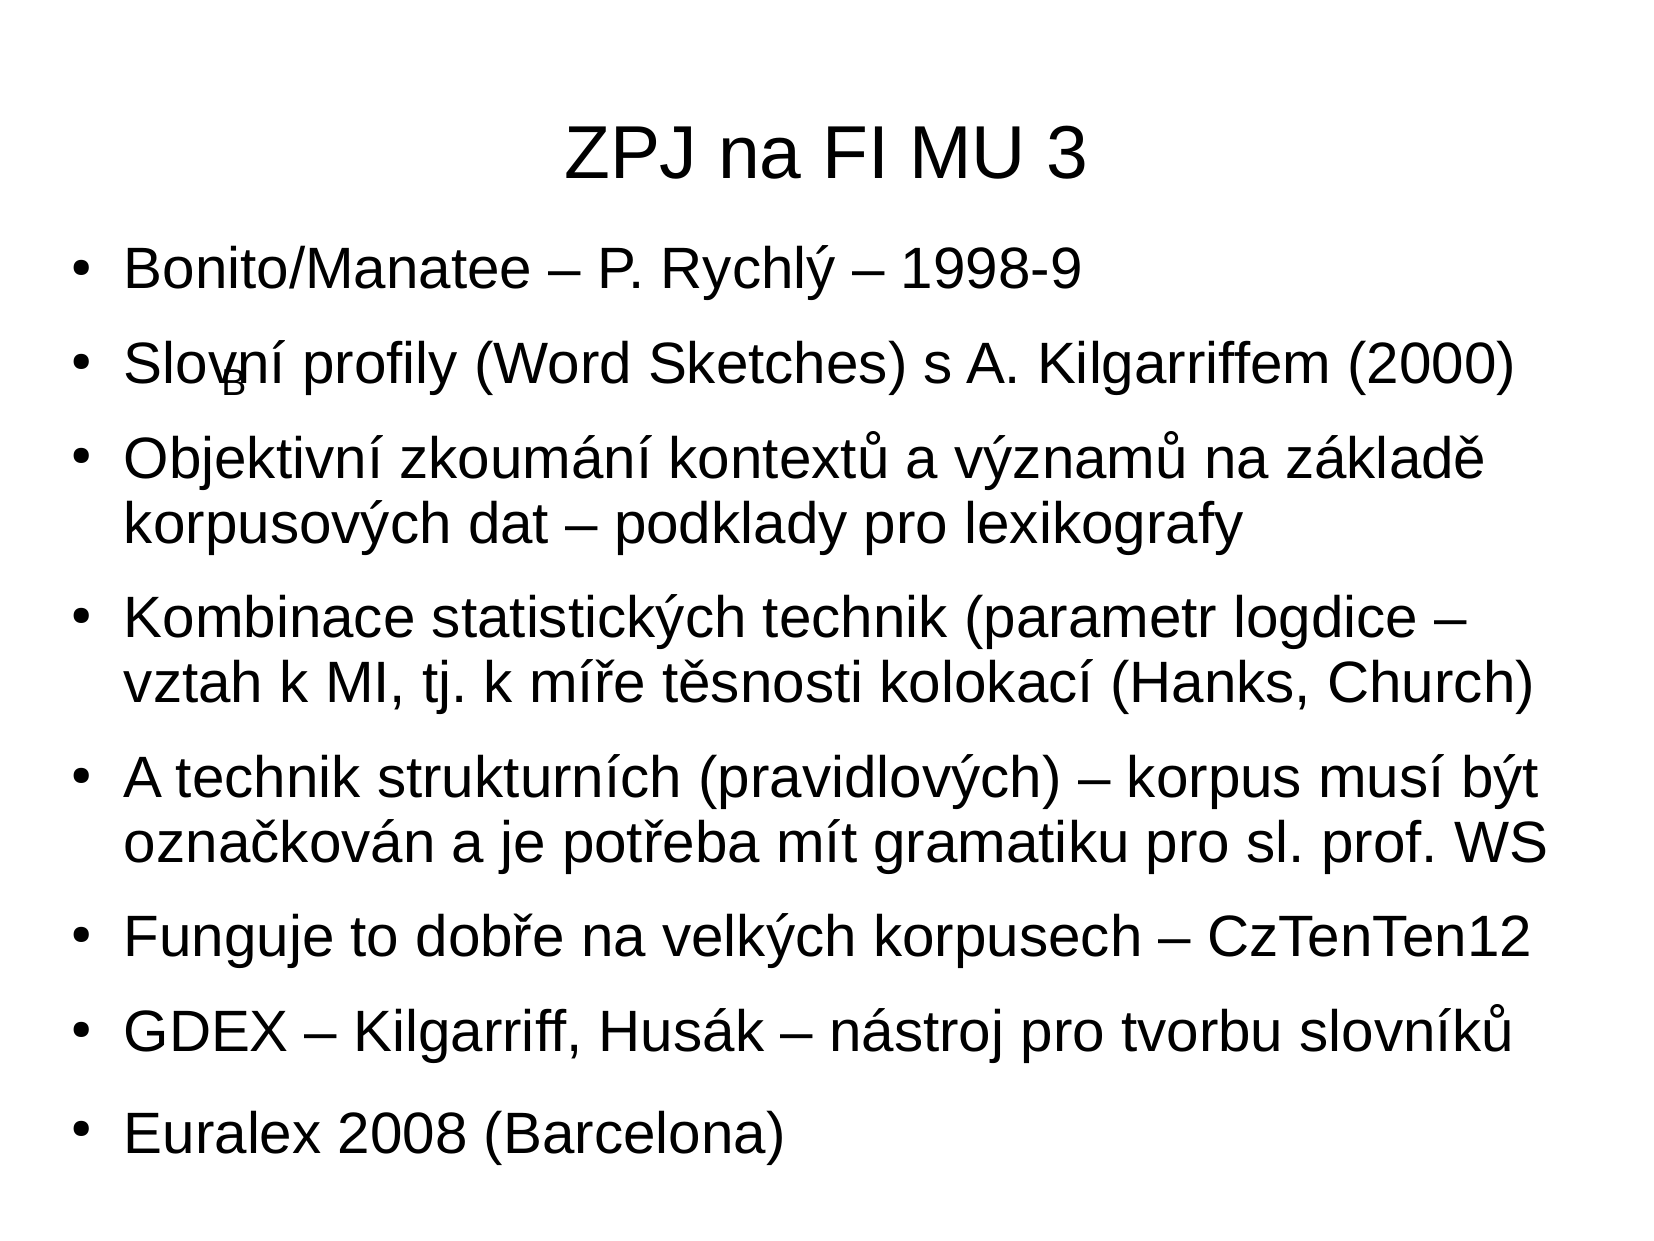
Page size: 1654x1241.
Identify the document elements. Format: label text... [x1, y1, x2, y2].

list Bonito/Manatee – P. Rychlý – 1998-9 Slovní profily (Word Sketches) s A. Kilgarriffem (2000) Objektivní zkoumání kontextů a významů na základě korpusových dat – podklady pro lexikografy Kombinace statistických technik (parametr logdice – vztah k MI, tj. k míře těsnosti kolokací (Hanks, Church) A technik strukturních (pravidlových) – korpus musí být označkován a je potřeba mít gramatiku pro sl. prof. WS Funguje to dobře na velkých korpusech – CzTenTen12 GDEX – Kilgarriff, Husák – nástroj pro tvorbu slovníků Euralex 2008 (Barcelona) [53, 236, 1565, 1166]
title ZPJ na FI MU 3 [82, 49, 1571, 257]
text_box B [206, 354, 262, 412]
